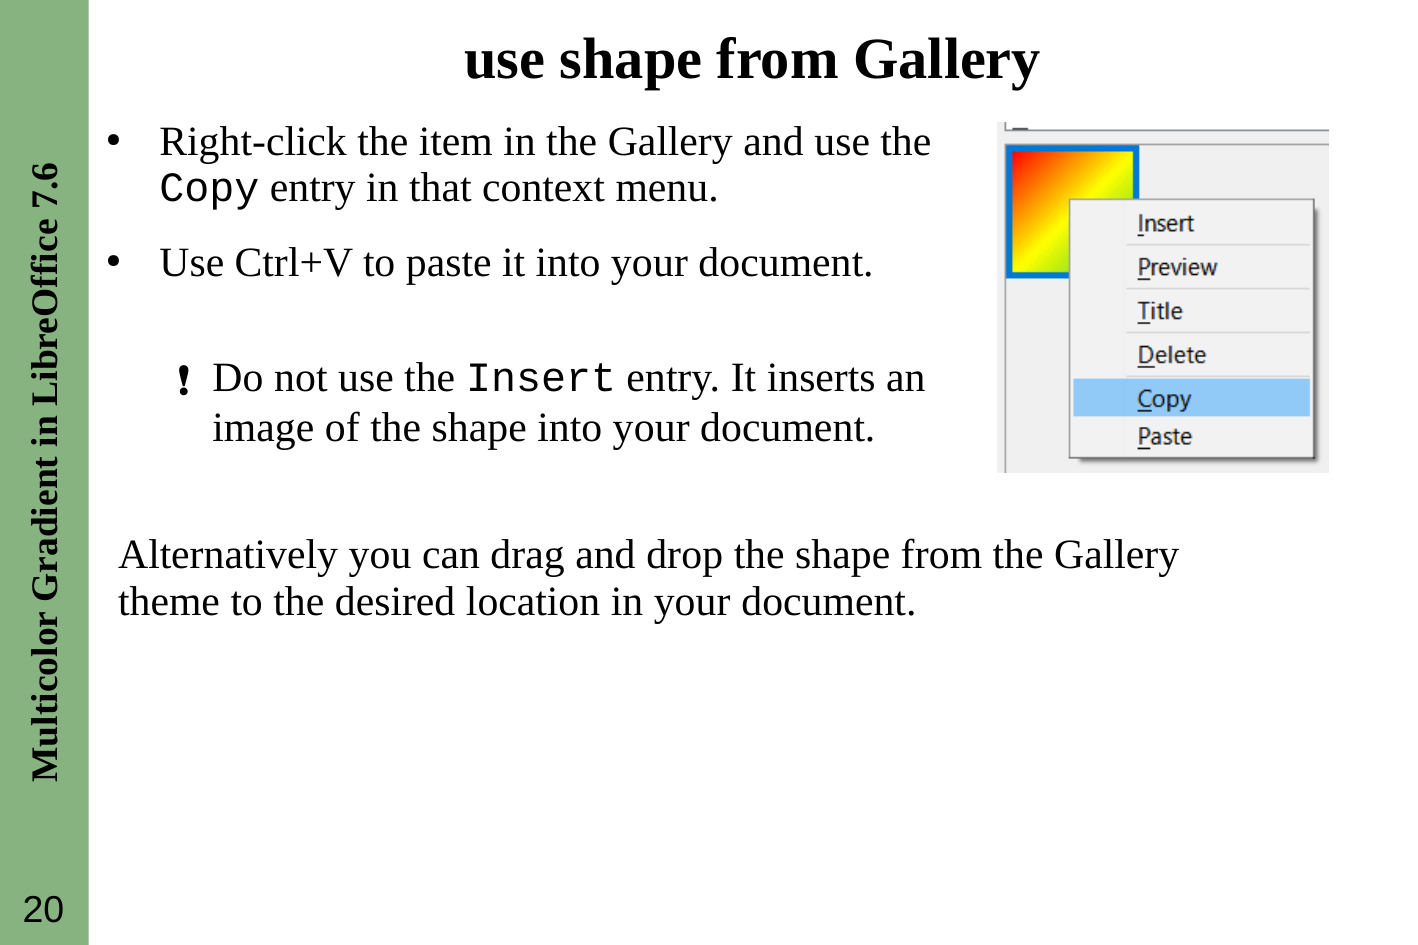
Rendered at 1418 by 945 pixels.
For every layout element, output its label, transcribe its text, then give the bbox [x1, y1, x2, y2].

picture [997, 122, 1329, 473]
text_box Do not use the Insert entry. It inserts an image of the shape into your document. [177, 354, 975, 473]
list Right-click the item in the Gallery and use the Copy entry in that context menu. Use Ctrl+V to paste it into your document. [88, 118, 1004, 325]
title use shape from Gallery [88, 0, 1418, 119]
text_box Alternatively you can drag and drop the shape from the Gallery theme to the desired location in your document. [118, 531, 1241, 625]
